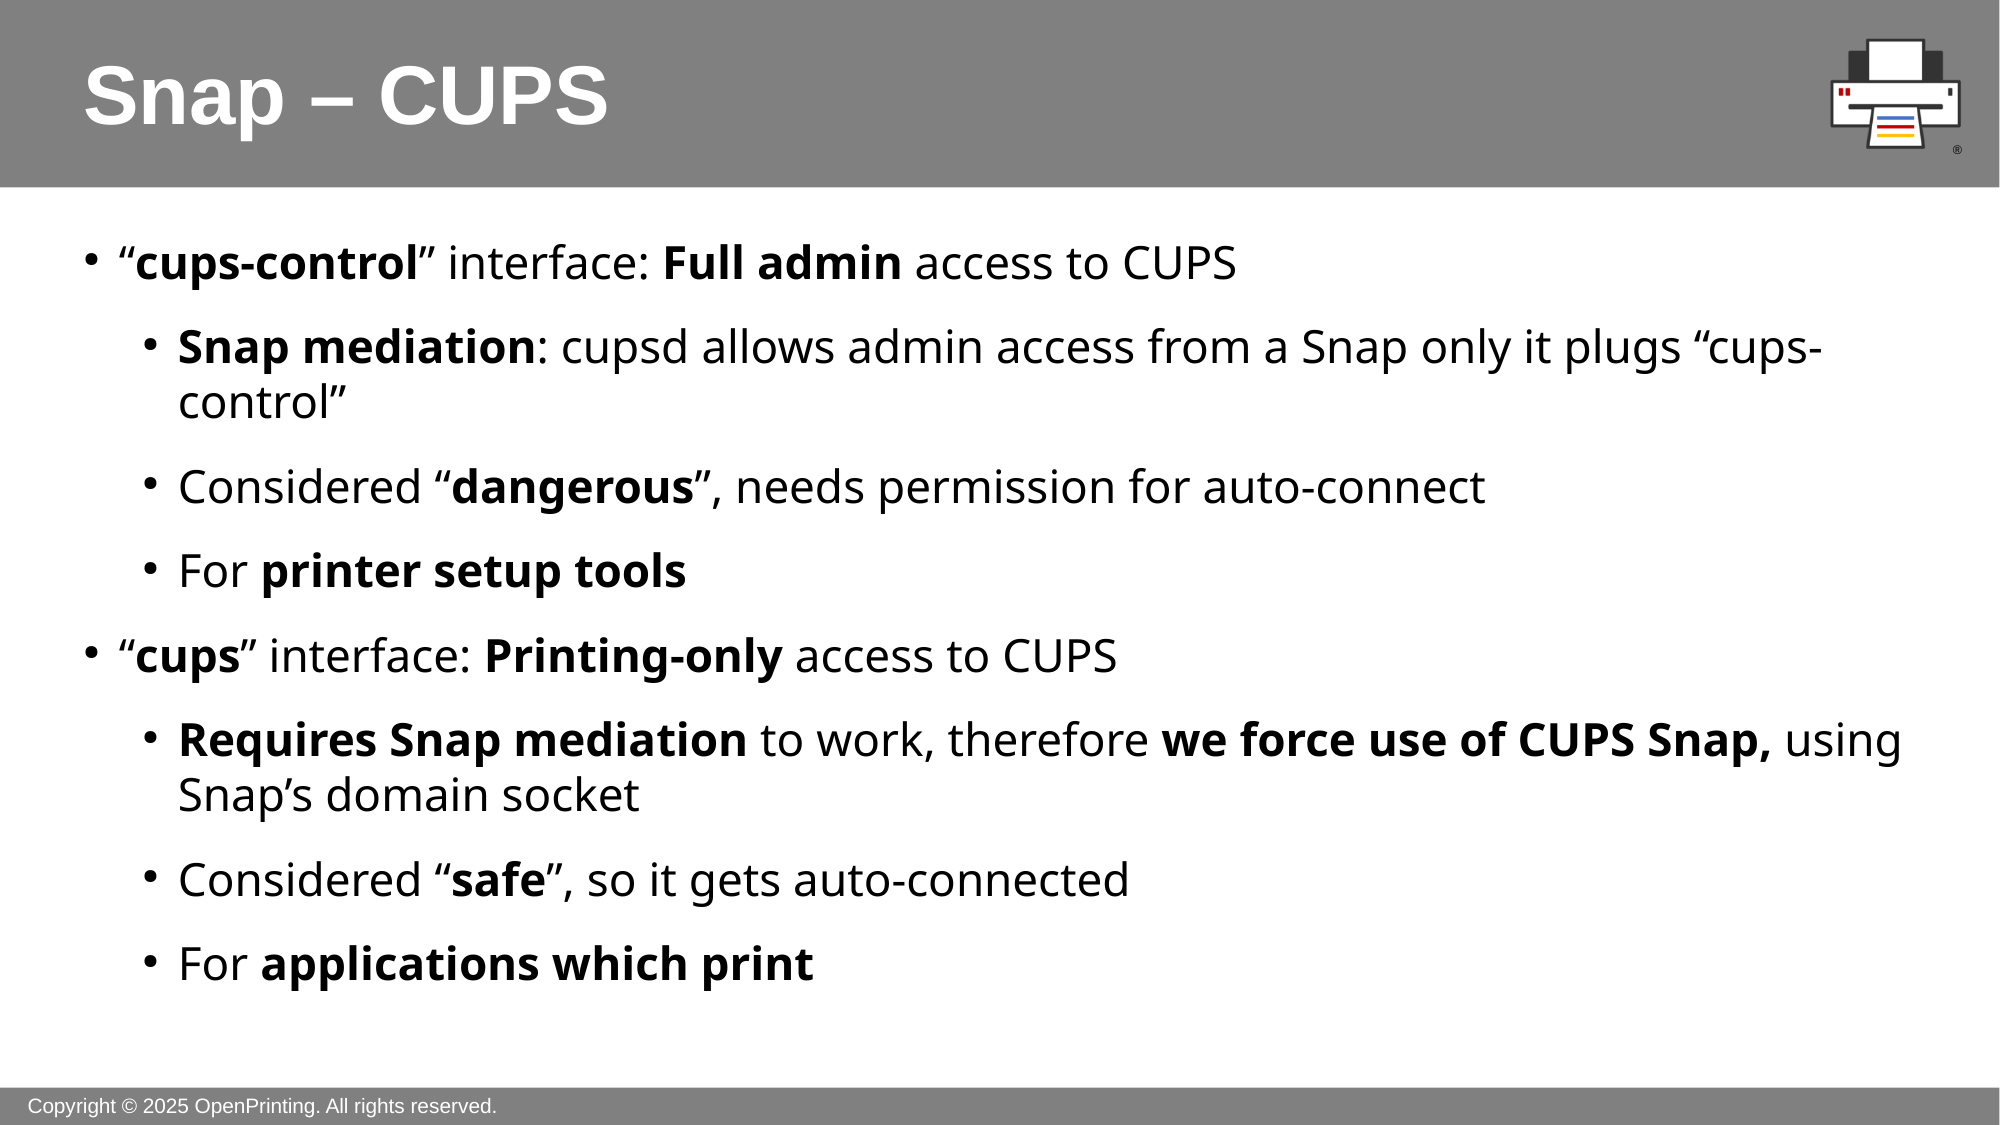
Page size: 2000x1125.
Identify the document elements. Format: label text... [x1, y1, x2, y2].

title Snap – CUPS [75, 7, 1786, 175]
list “cups-control” interface: Full admin access to CUPS Snap mediation: cupsd allows admin access from a Snap only it plugs “cups-control” Considered “dangerous”, needs permission for auto-connect For printer setup tools “cups” interface: Printing-only access to CUPS Requires Snap mediation to work, therefore we force use of CUPS Snap, using Snap’s domain socket Considered “safe”, so it gets auto-connected For applications which print [75, 224, 1936, 1067]
picture [1825, 33, 1966, 154]
